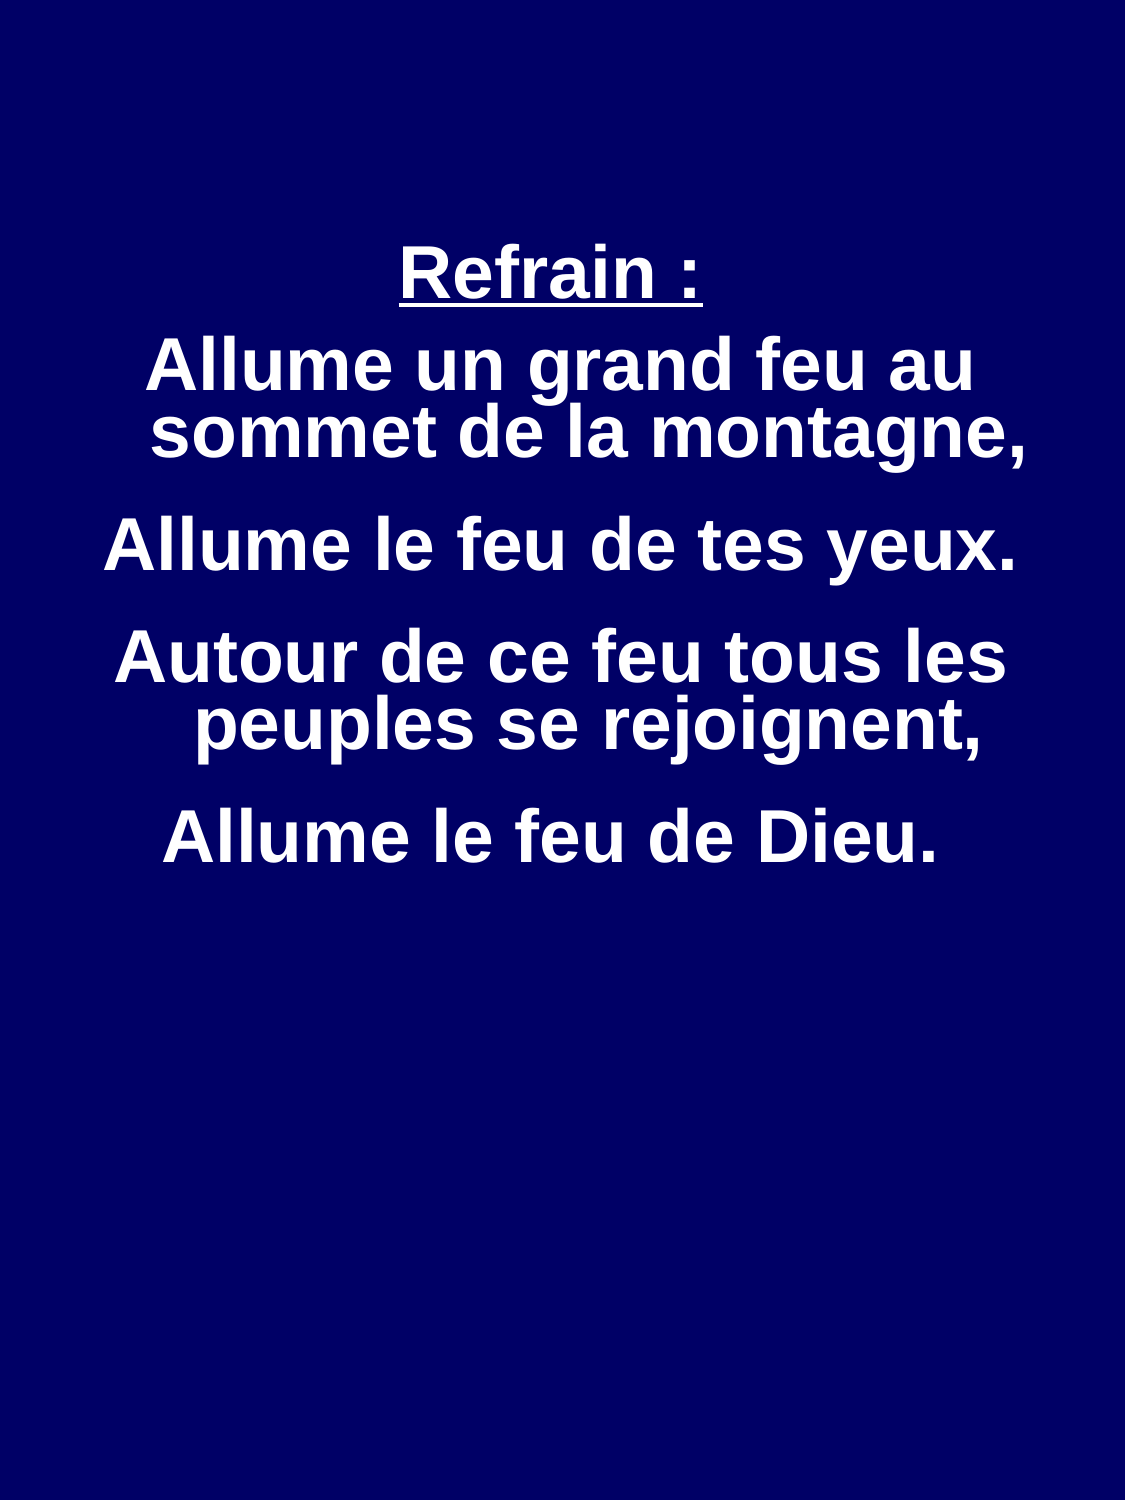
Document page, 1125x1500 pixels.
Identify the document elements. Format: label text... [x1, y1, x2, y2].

text_box Refrain : Allume un grand feu au sommet de la montagne, Allume le feu de tes yeux. Autour de ce feu tous les peuples se rejoignent, Allume le feu de Dieu. [11, 35, 1111, 1441]
